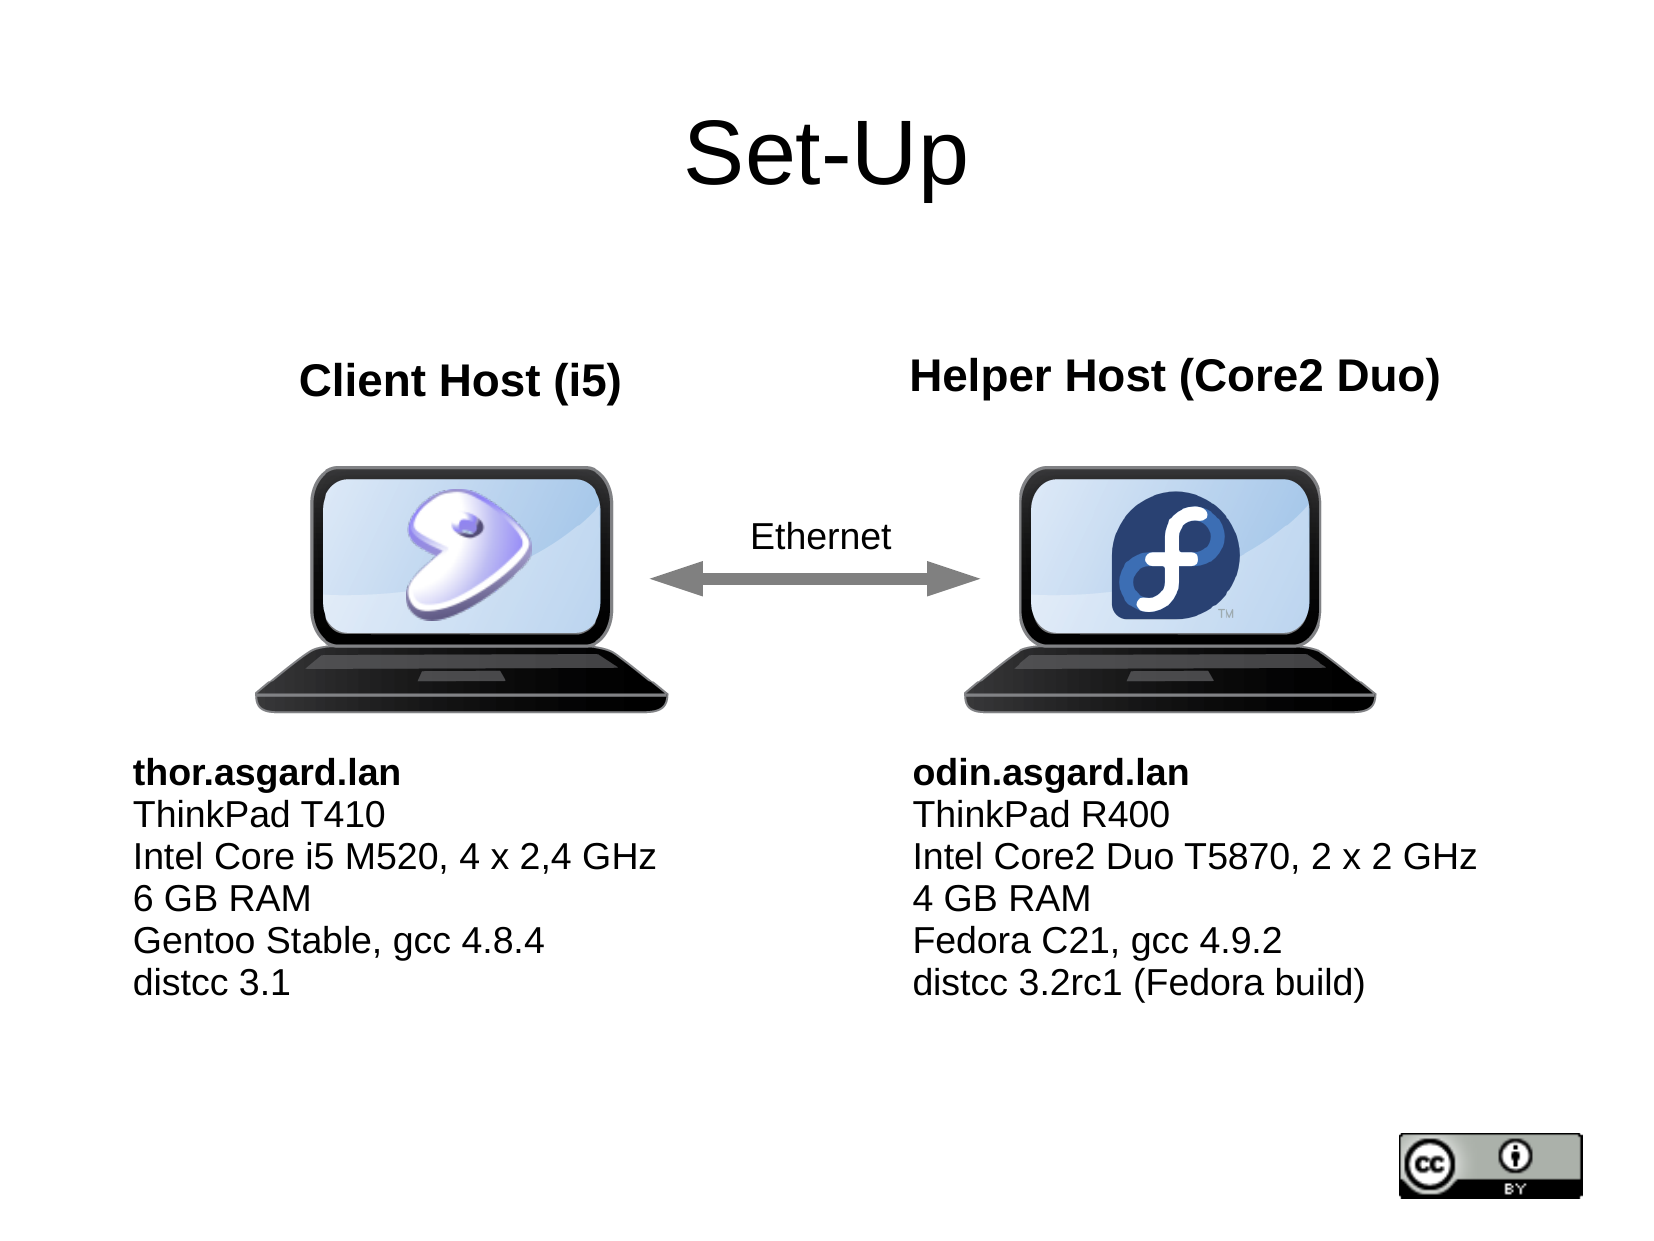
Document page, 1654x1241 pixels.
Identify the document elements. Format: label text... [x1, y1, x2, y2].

picture [236, 448, 686, 743]
text_box thor.asgard.lan ThinkPad T410 Intel Core i5 M520, 4 x 2,4 GHz 6 GB RAM Gentoo Stable, gcc 4.8.4 distcc 3.1 [118, 743, 780, 1011]
picture [945, 460, 1394, 743]
text_box Client Host (i5) [271, 347, 650, 414]
text_box Helper Host (Core2 Duo) [885, 342, 1465, 460]
picture [1399, 1133, 1583, 1199]
text_box odin.asgard.lan ThinkPad R400 Intel Core2 Duo T5870, 2 x 2 GHz 4 GB RAM Fedora C21, gcc 4.9.2 distcc 3.2rc1 (Fedora build) [897, 743, 1560, 1011]
text_box Ethernet [708, 507, 934, 565]
title Set-Up [82, 49, 1571, 257]
